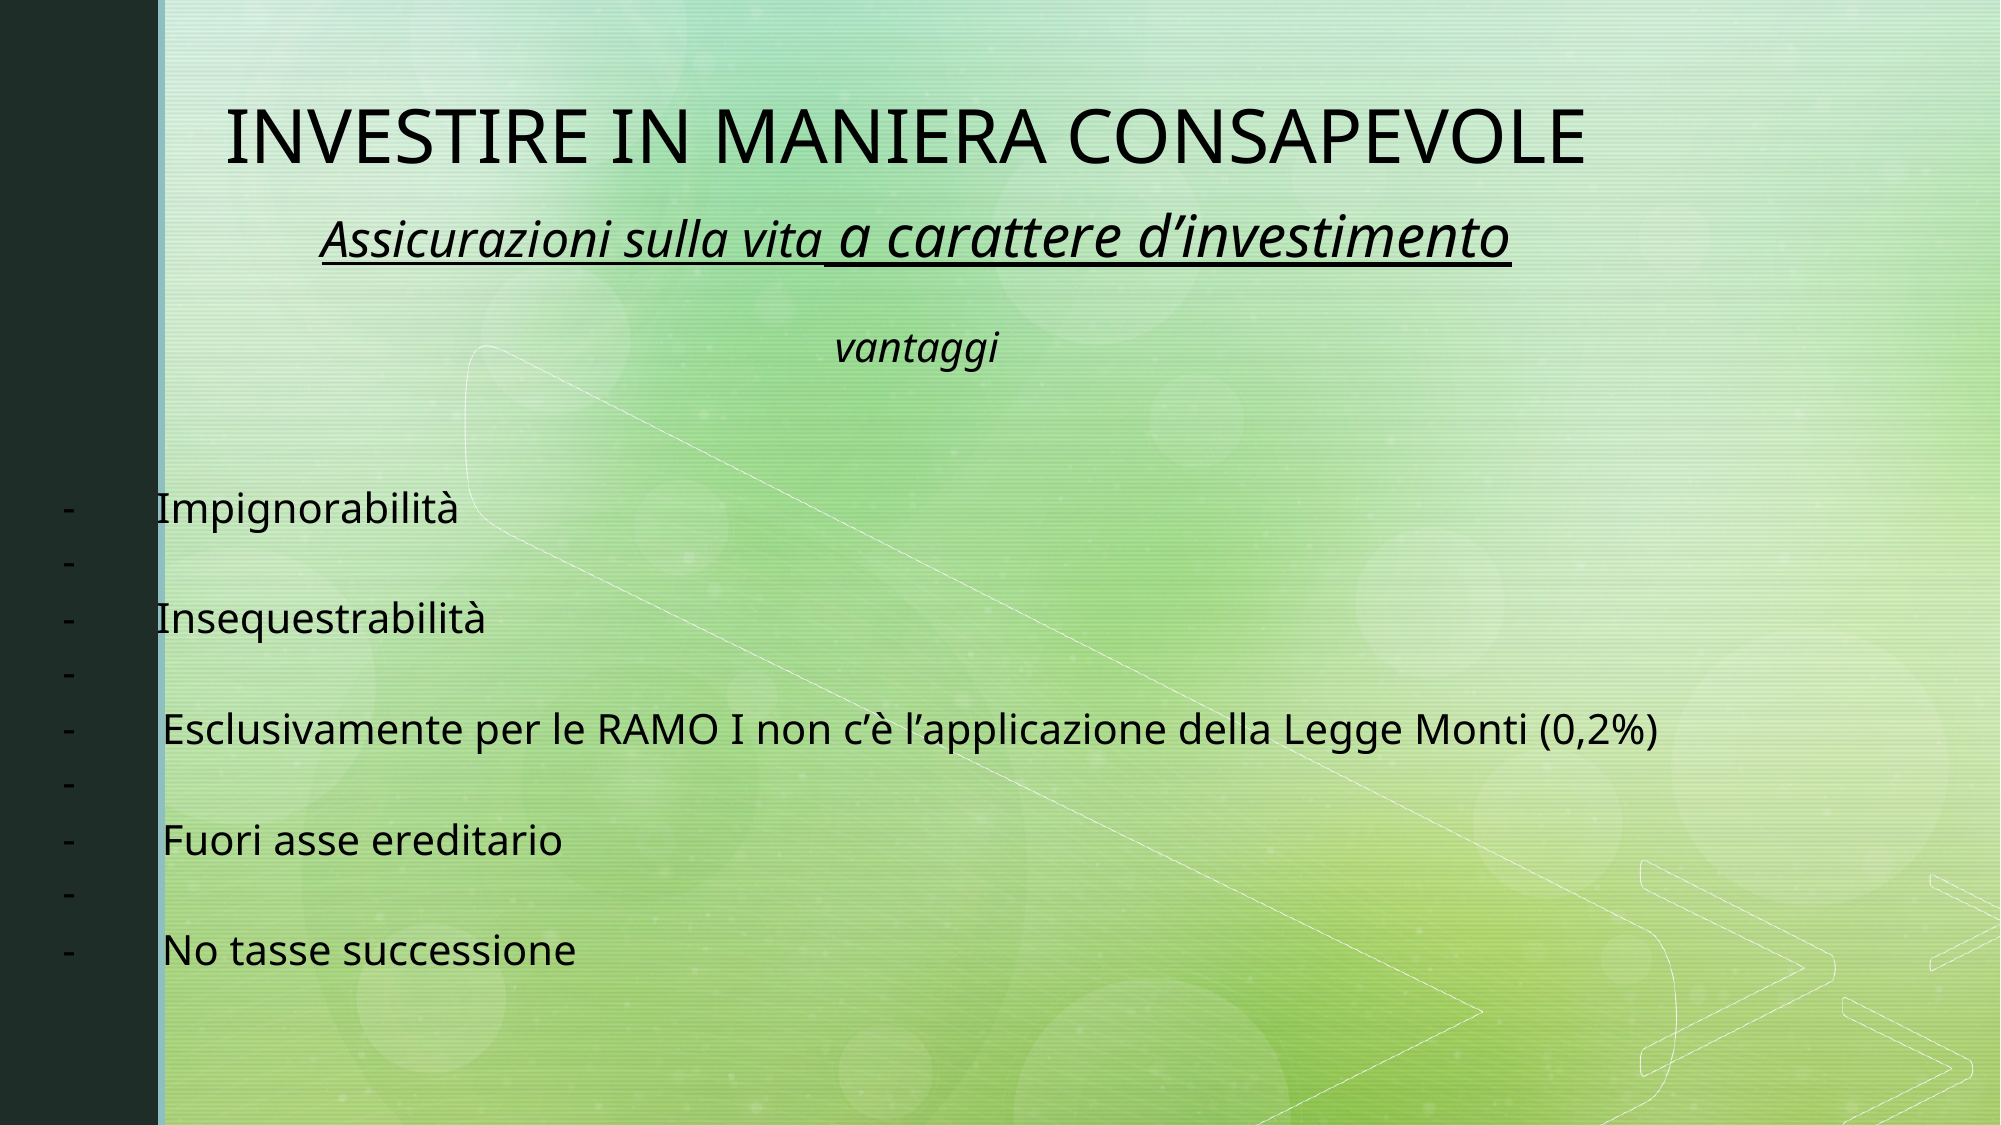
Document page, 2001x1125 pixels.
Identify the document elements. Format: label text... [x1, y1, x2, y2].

text_box INVESTIRE IN MANIERA CONSAPEVOLE Assicurazioni sulla vita a carattere d’investimento vantaggi Impignorabilità Insequestrabilità Esclusivamente per le RAMO I non c’è l’applicazione della Legge Monti (0,2%) Fuori asse ereditario No tasse successione [47, 74, 1953, 974]
